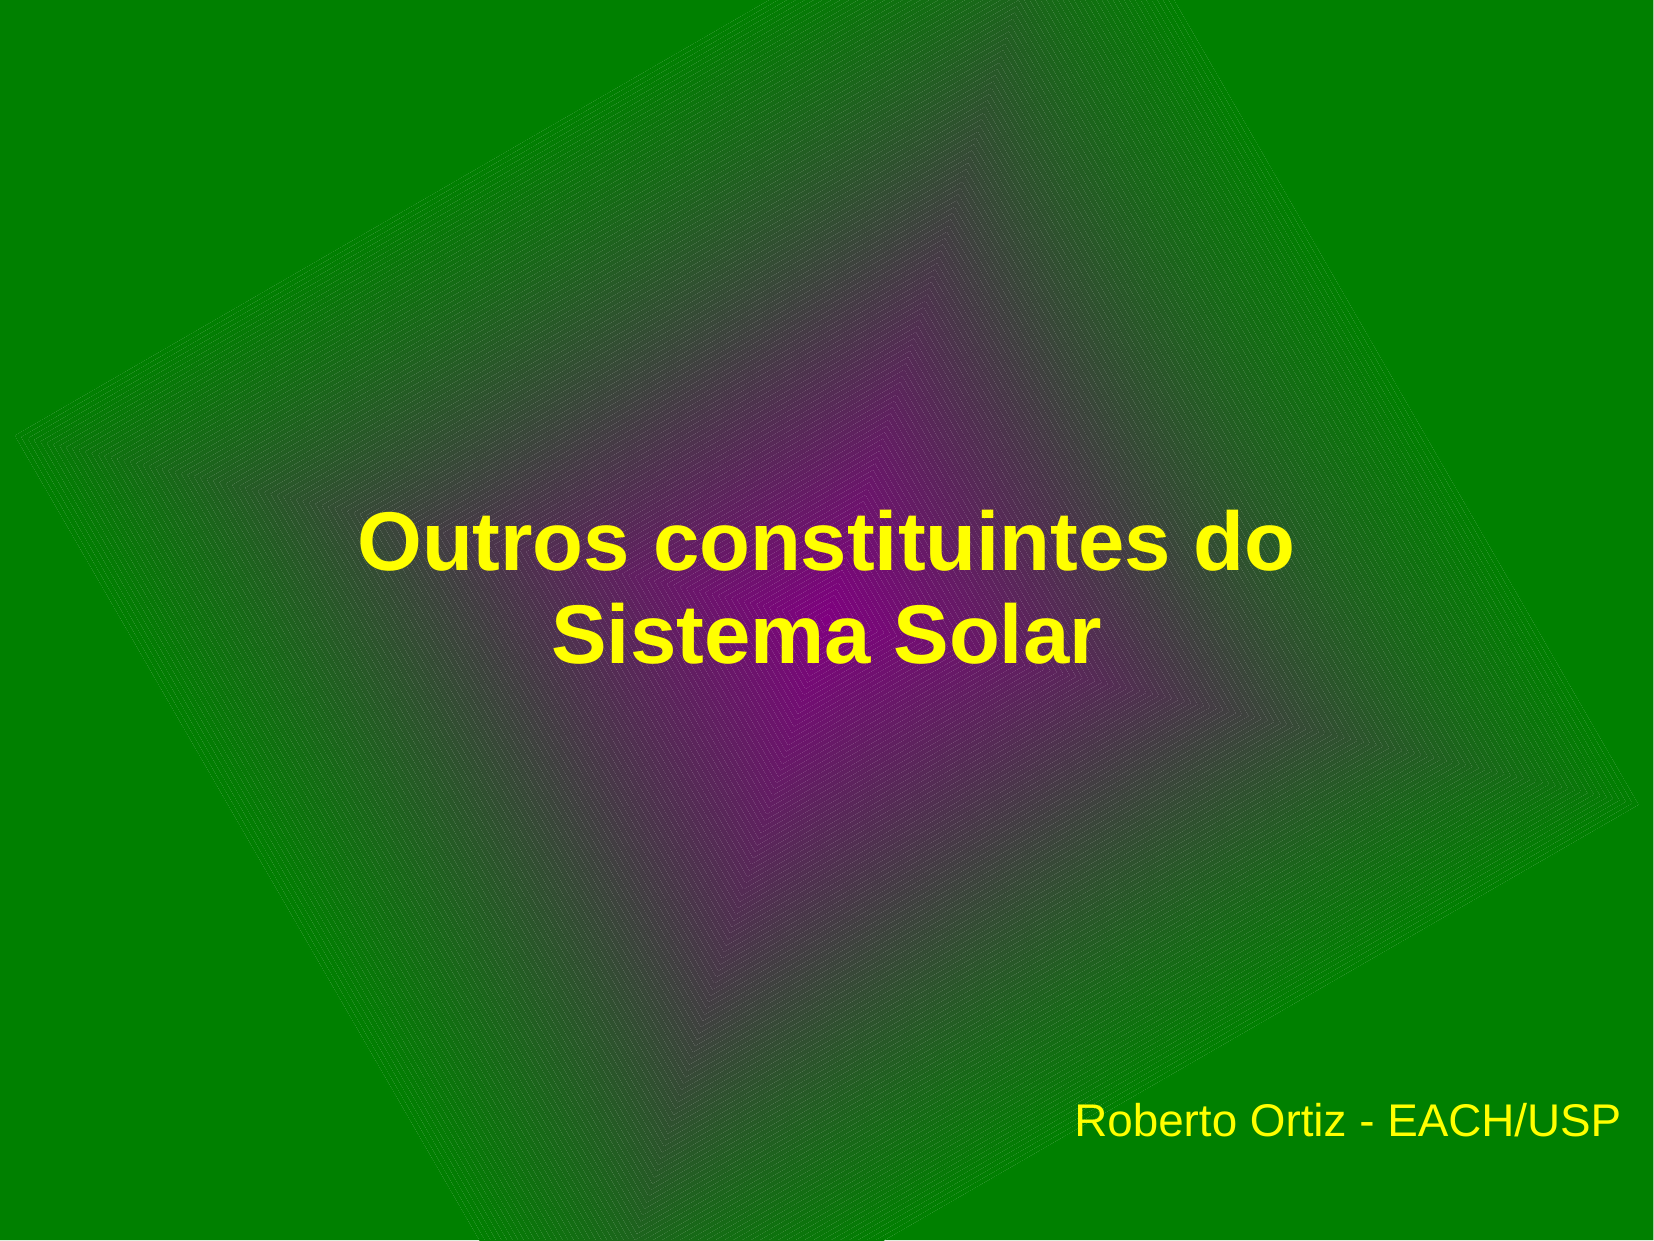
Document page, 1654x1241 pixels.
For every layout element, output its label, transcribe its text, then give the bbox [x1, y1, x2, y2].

subtitle Outros constituintes do Sistema Solar [82, 75, 1571, 1102]
text_box Roberto Ortiz - EACH/USP [1059, 1087, 1637, 1160]
